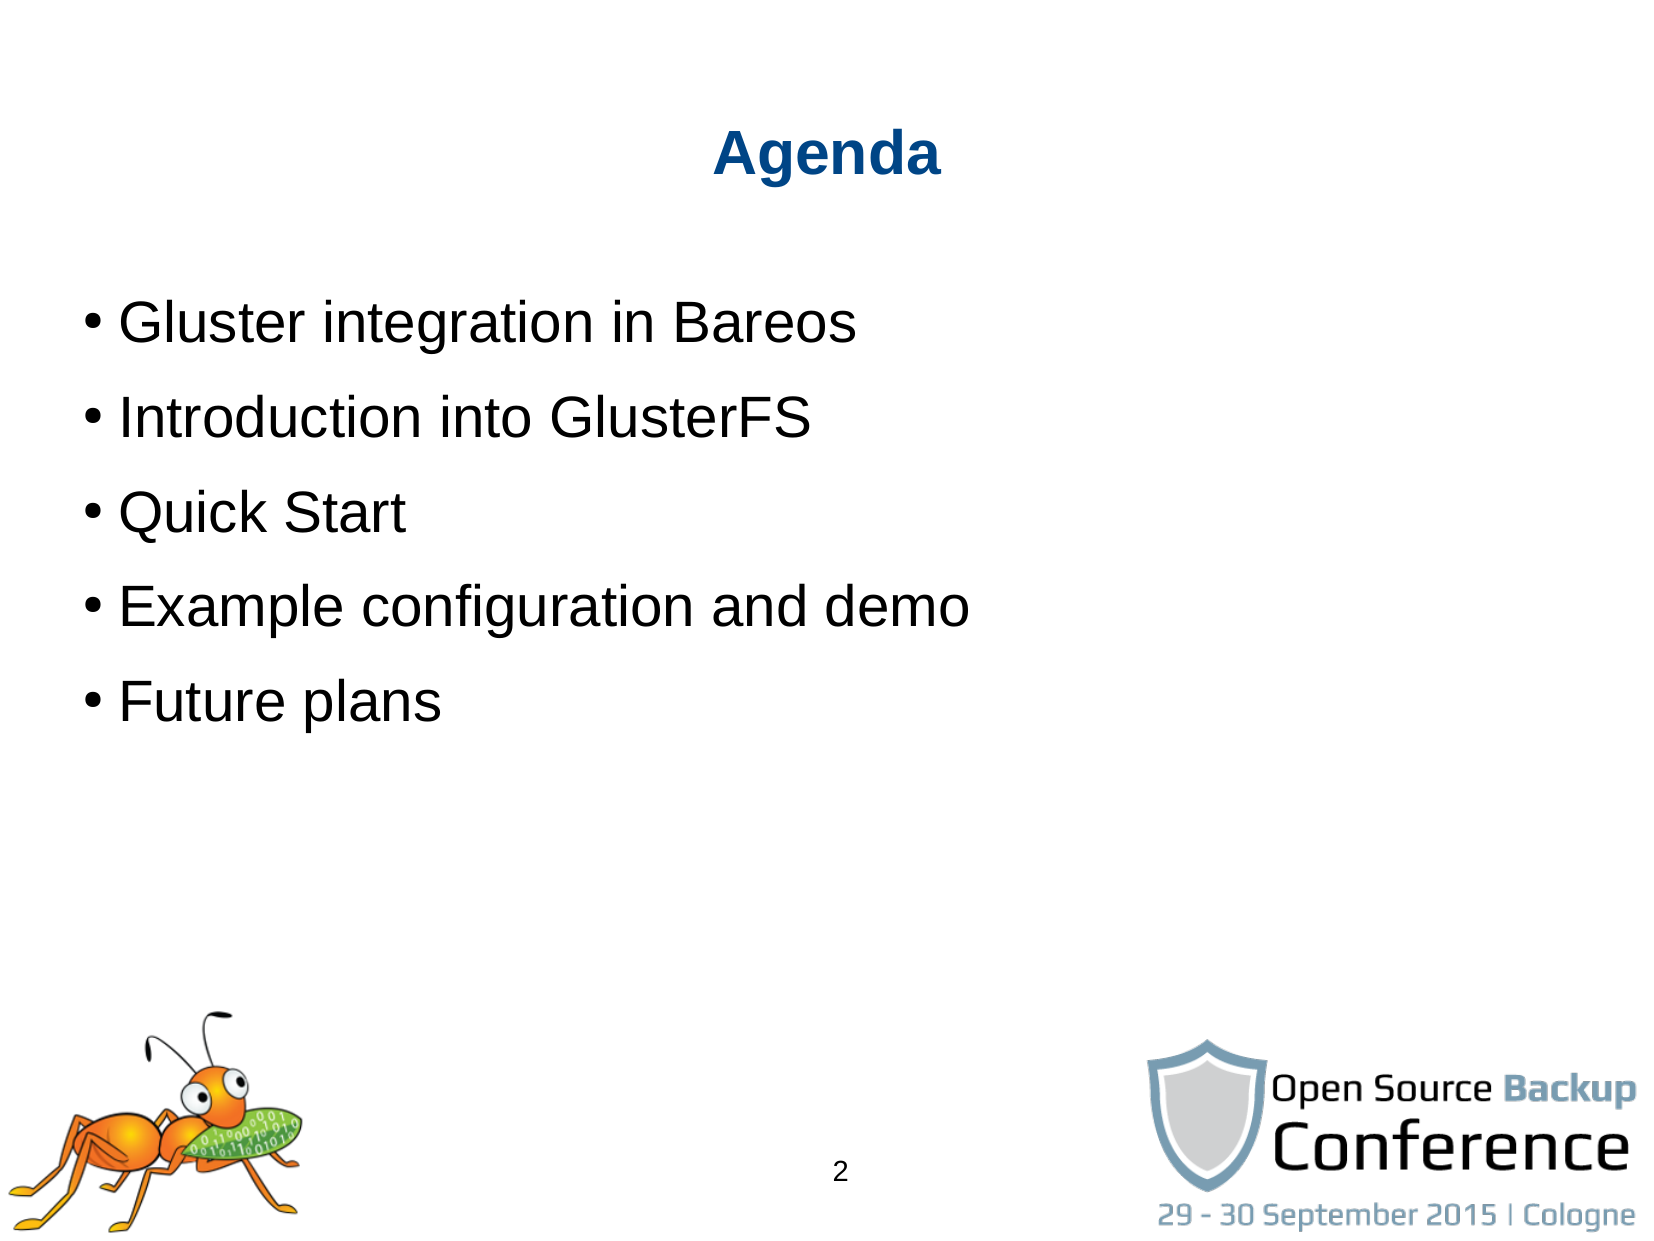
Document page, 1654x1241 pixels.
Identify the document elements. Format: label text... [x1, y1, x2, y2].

picture [1132, 1033, 1654, 1241]
list Gluster integration in Bareos Introduction into GlusterFS Quick Start Example configuration and demo Future plans [82, 290, 1571, 1010]
picture [5, 1009, 306, 1235]
title Agenda [82, 49, 1571, 257]
